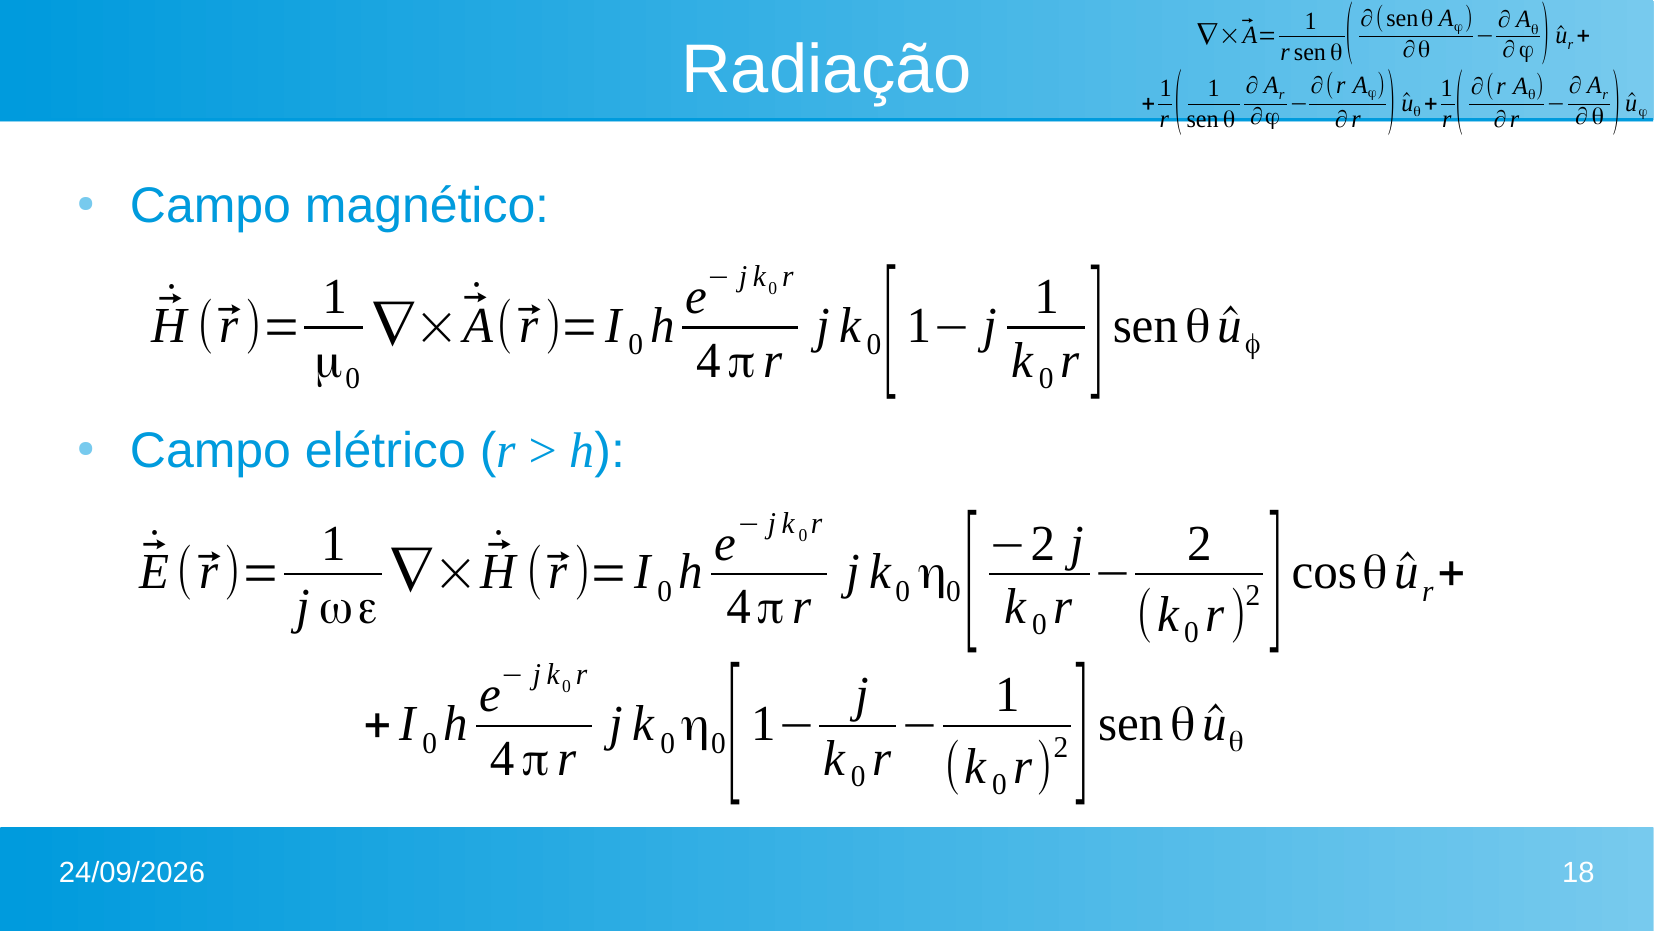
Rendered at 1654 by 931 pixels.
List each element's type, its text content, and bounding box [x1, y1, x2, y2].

chart [1133, 0, 1654, 137]
title Radiação [59, 29, 1133, 108]
chart [130, 506, 1476, 808]
list Campo magnético: Campo elétrico (r > h): [59, 177, 1595, 768]
chart [142, 259, 1267, 402]
